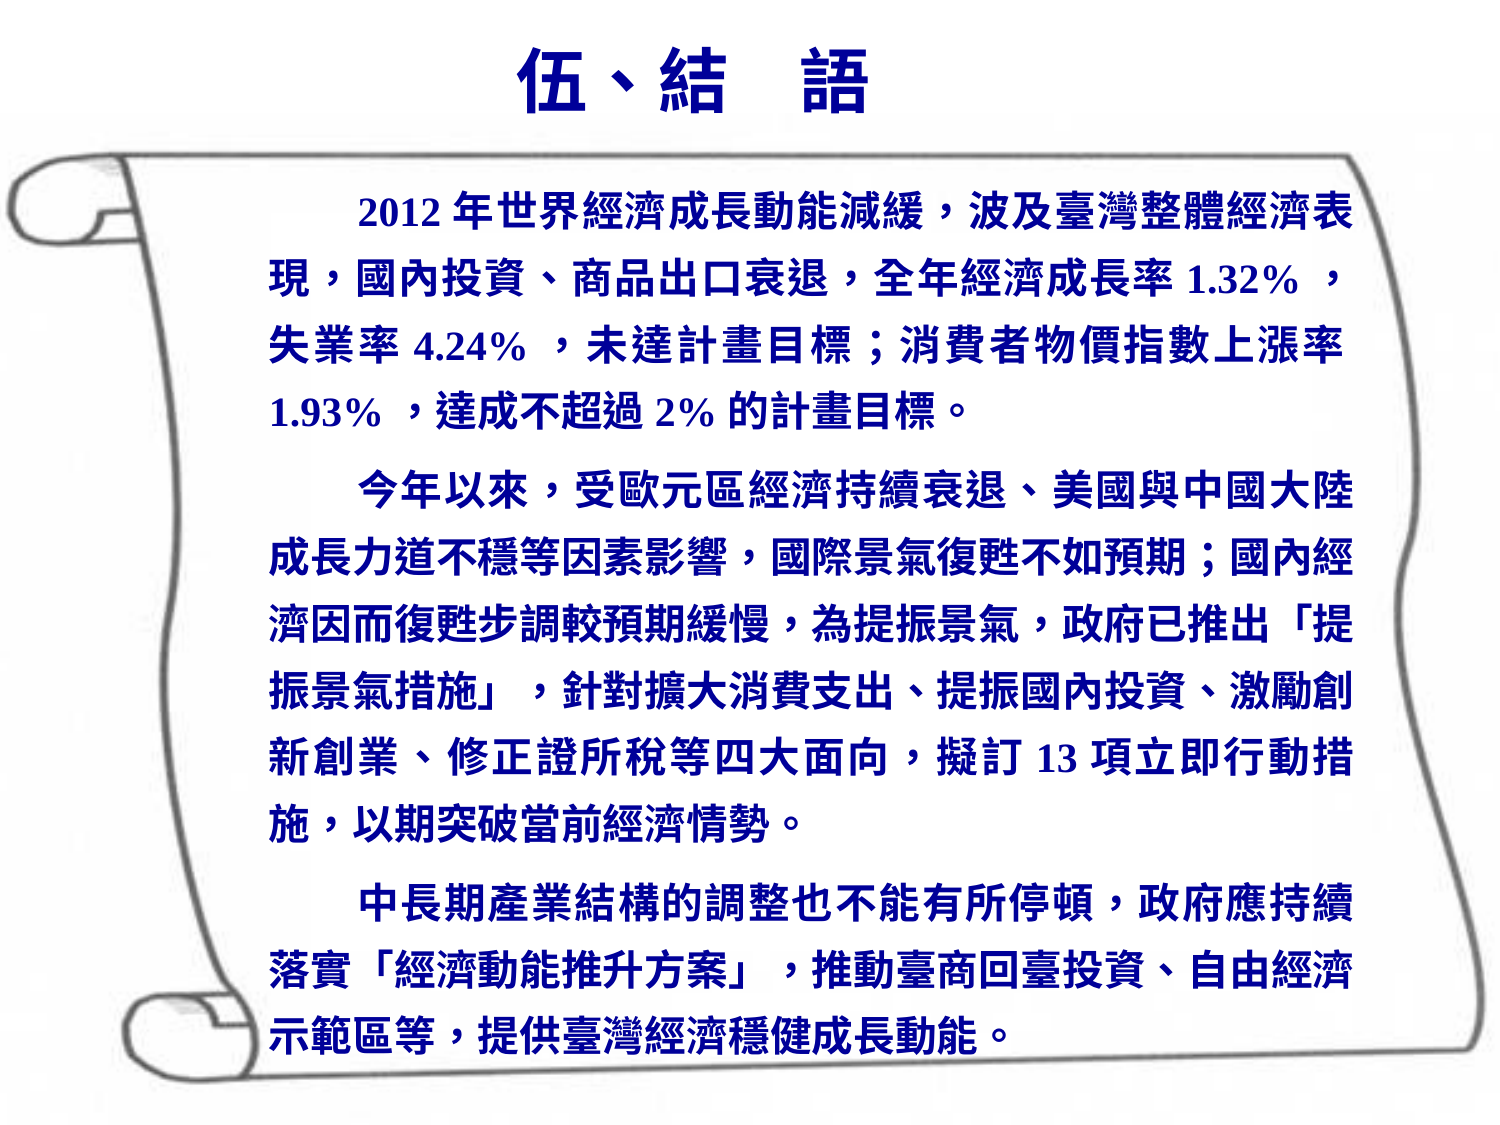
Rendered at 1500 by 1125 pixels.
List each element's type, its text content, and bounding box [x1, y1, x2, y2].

picture [0, 113, 1500, 1125]
text_box 伍、結 語 [0, 26, 1444, 133]
text_box 2012年世界經濟成長動能減緩，波及臺灣整體經濟表現，國內投資、商品出口衰退，全年經濟成長率1.32%，失業率4.24%，未達計畫目標；消費者物價指數上漲率1.93%，達成不超過2%的計畫目標。 今年以來，受歐元區經濟持續衰退、美國與中國大陸成長力道不穩等因素影響，國際景氣復甦不如預期；國內經濟因而復甦步調較預期緩慢，為提振景氣，政府已推出「提振景氣措施」，針對擴大消費支出、提振國內投資、激勵創新創業、修正證所稅等四大面向，擬訂13項立即行動措施，以期突破當前經濟情勢。 中長期產業結構的調整也不能有所停頓，政府應持續落實「經濟動能推升方案」，推動臺商回臺投資、自由經濟示範區等，提供臺灣經濟穩健成長動能。 [254, 161, 1370, 1068]
